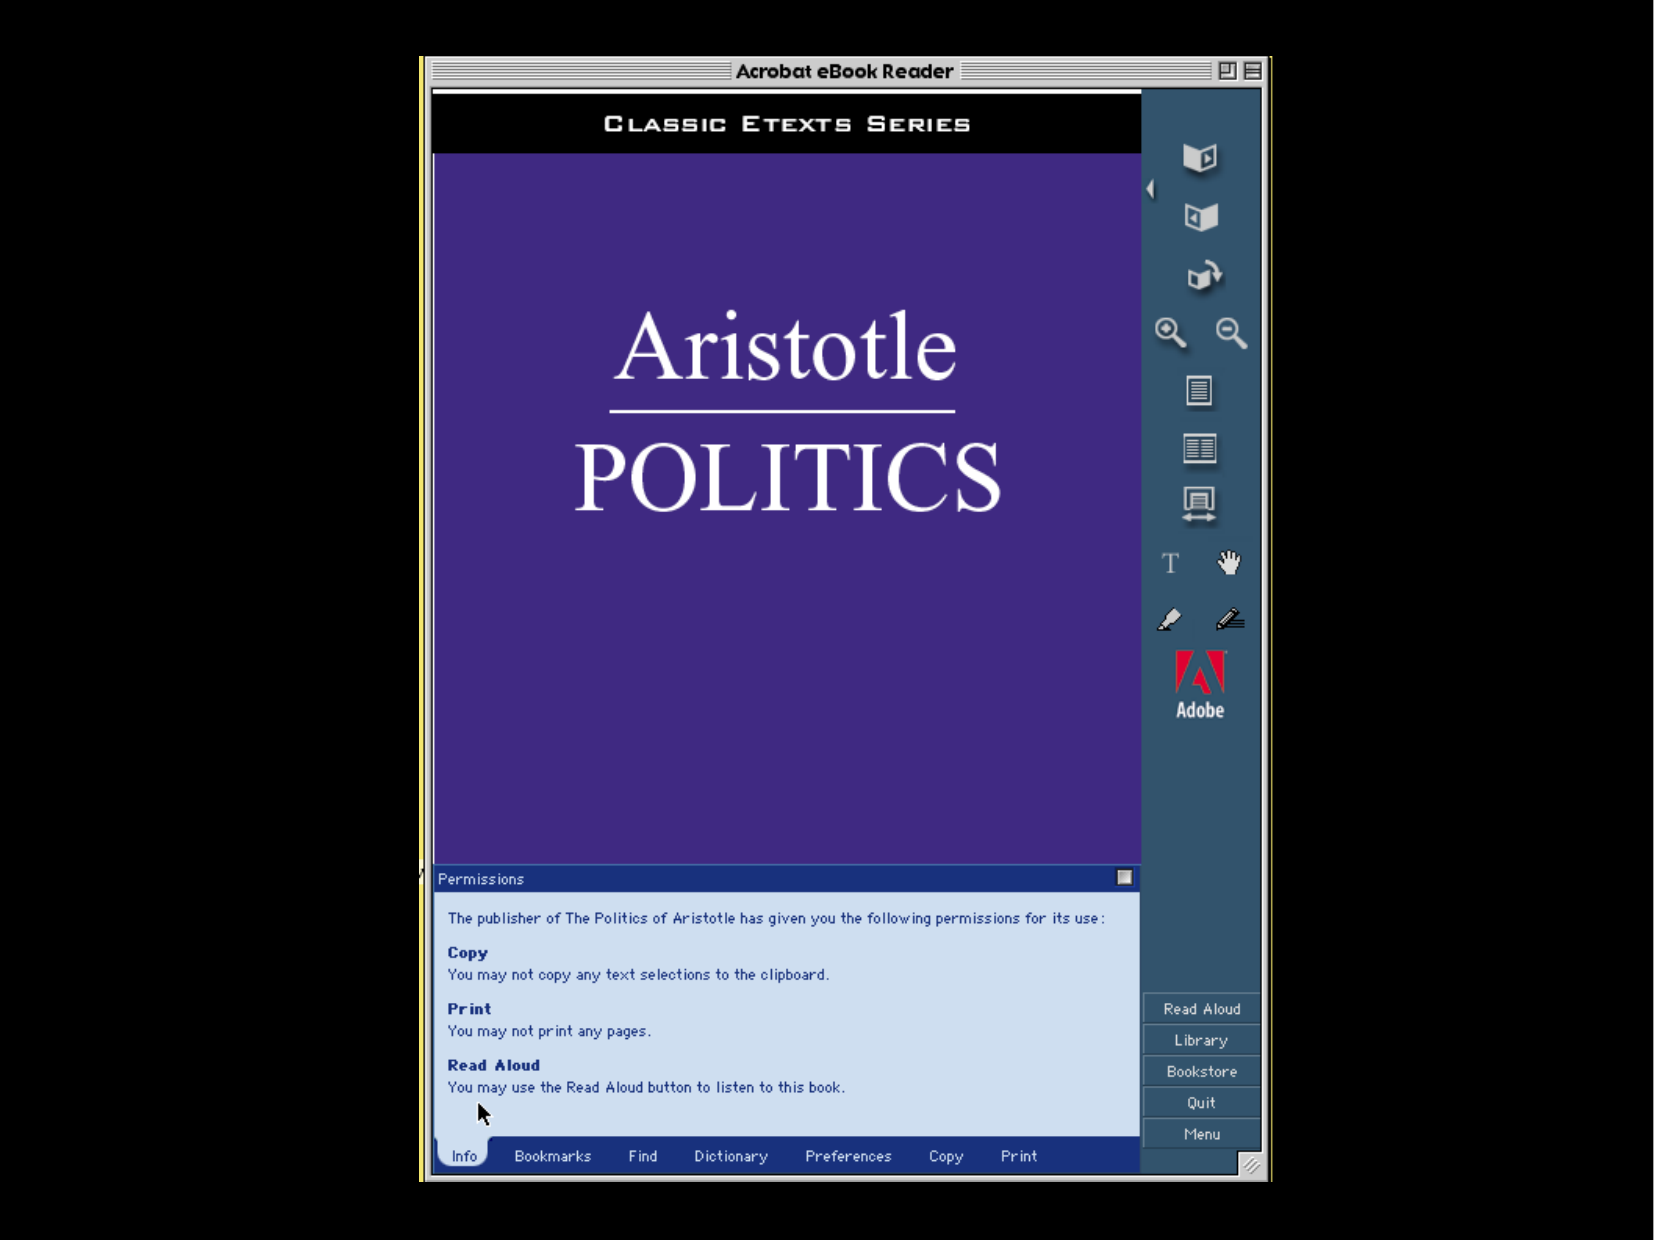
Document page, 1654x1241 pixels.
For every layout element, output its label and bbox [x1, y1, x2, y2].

picture [419, 56, 1273, 1182]
